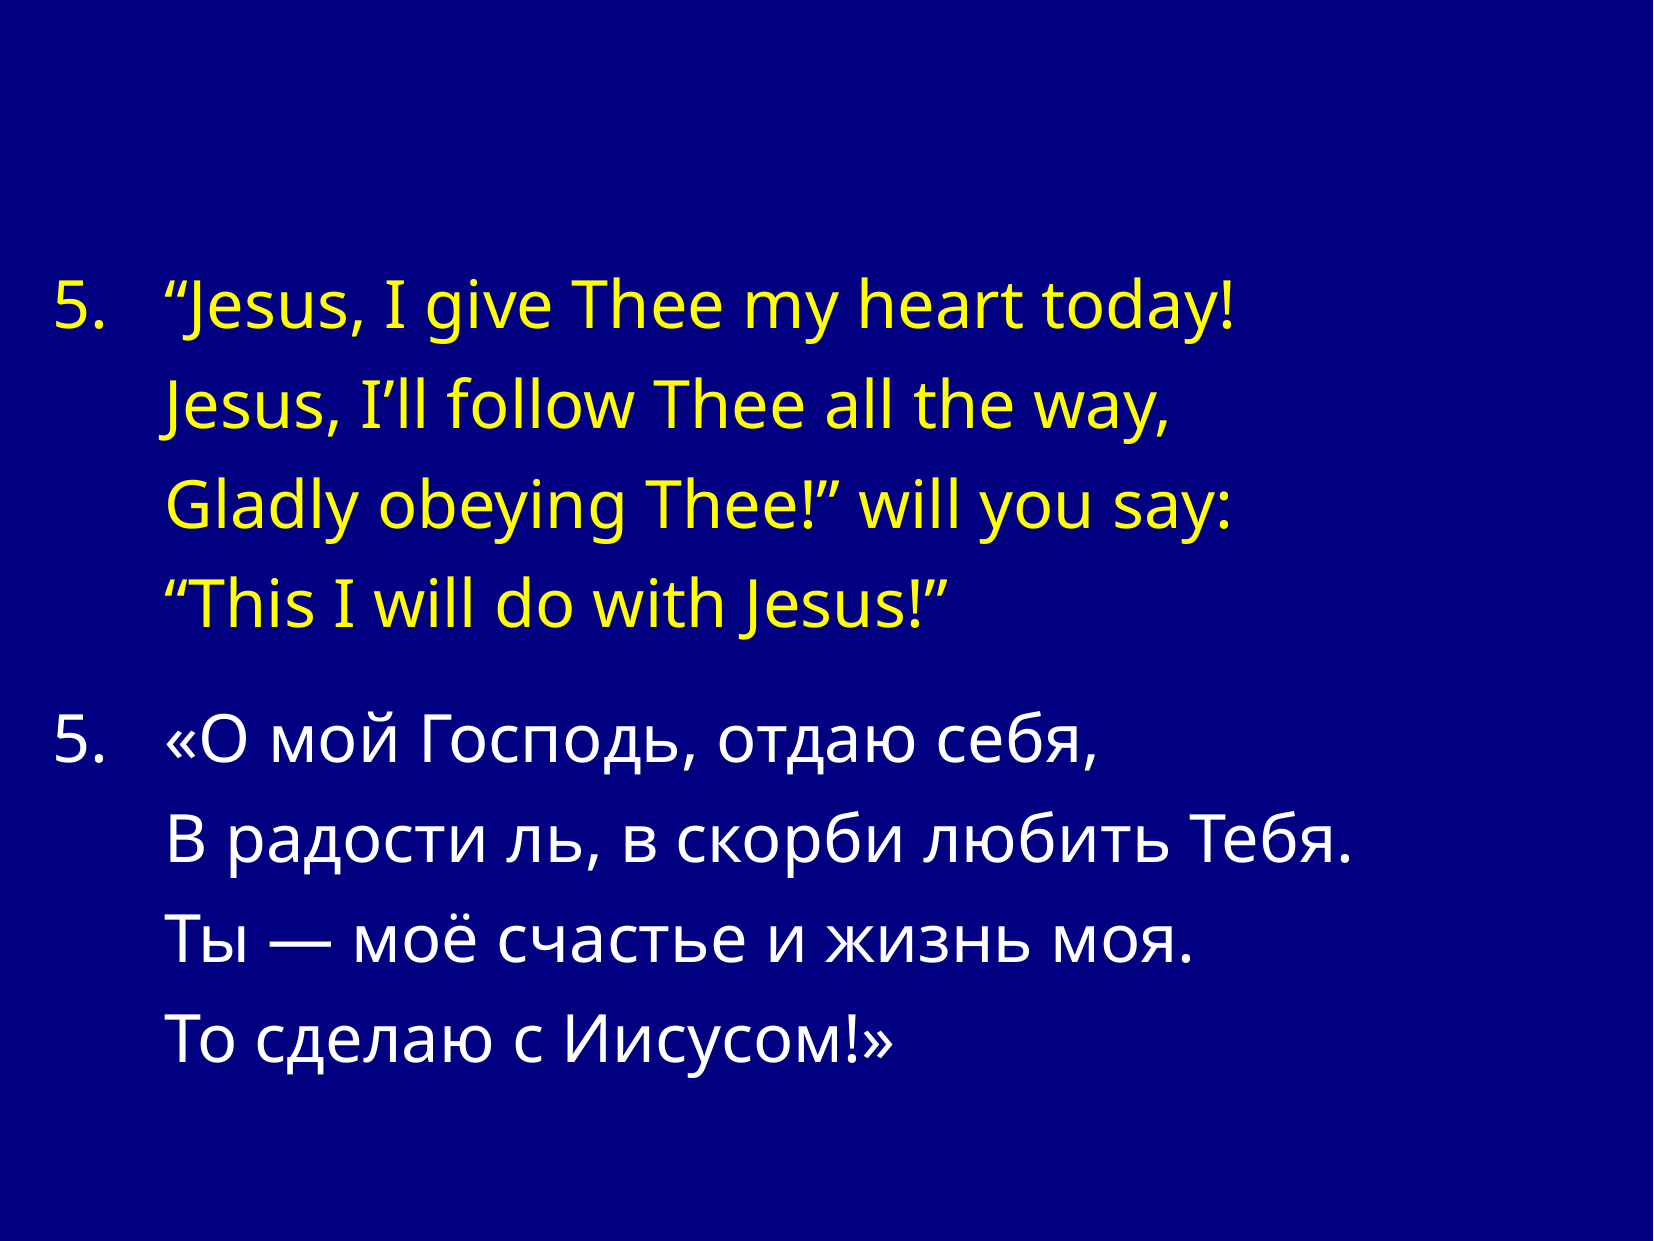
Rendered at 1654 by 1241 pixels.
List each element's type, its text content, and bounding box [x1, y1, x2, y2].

text_box 5. «О мой Господь, отдаю себя, В радости ль, в скорби любить Тебя. Ты — моё счастье и жизнь моя. То сделаю с Иисусом!» [37, 675, 1576, 1163]
text_box 5. “Jesus, I give Thee my heart today! Jesus, I’ll follow Thee all the way, Gladly obeying Thee!” will you say: “This I will do with Jesus!” [37, 150, 1653, 638]
